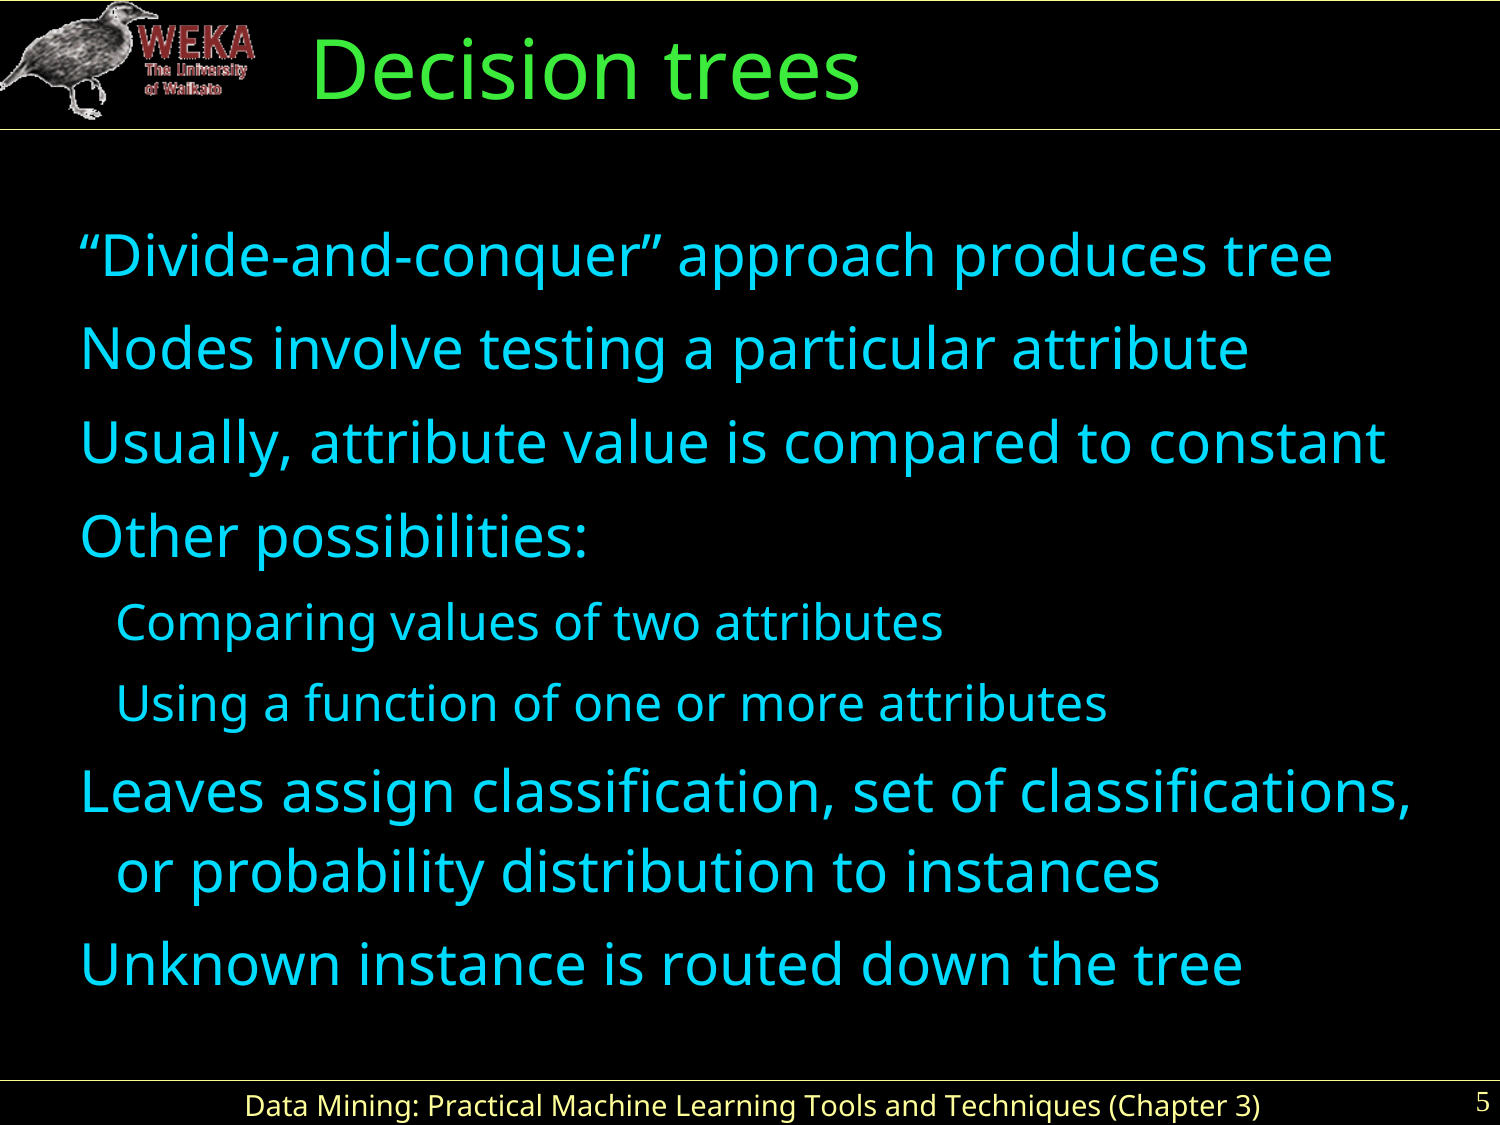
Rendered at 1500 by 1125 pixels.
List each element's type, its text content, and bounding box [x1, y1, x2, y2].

picture [0, 1, 266, 129]
text_box “Divide-and-conquer” approach produces tree Nodes involve testing a particular attribute Usually, attribute value is compared to constant Other possibilities: Comparing values of two attributes Using a function of one or more attributes Leaves assign classification, set of classifications, or probability distribution to instances Unknown instance is routed down the tree [29, 206, 1500, 901]
title Decision trees [295, 0, 1500, 148]
